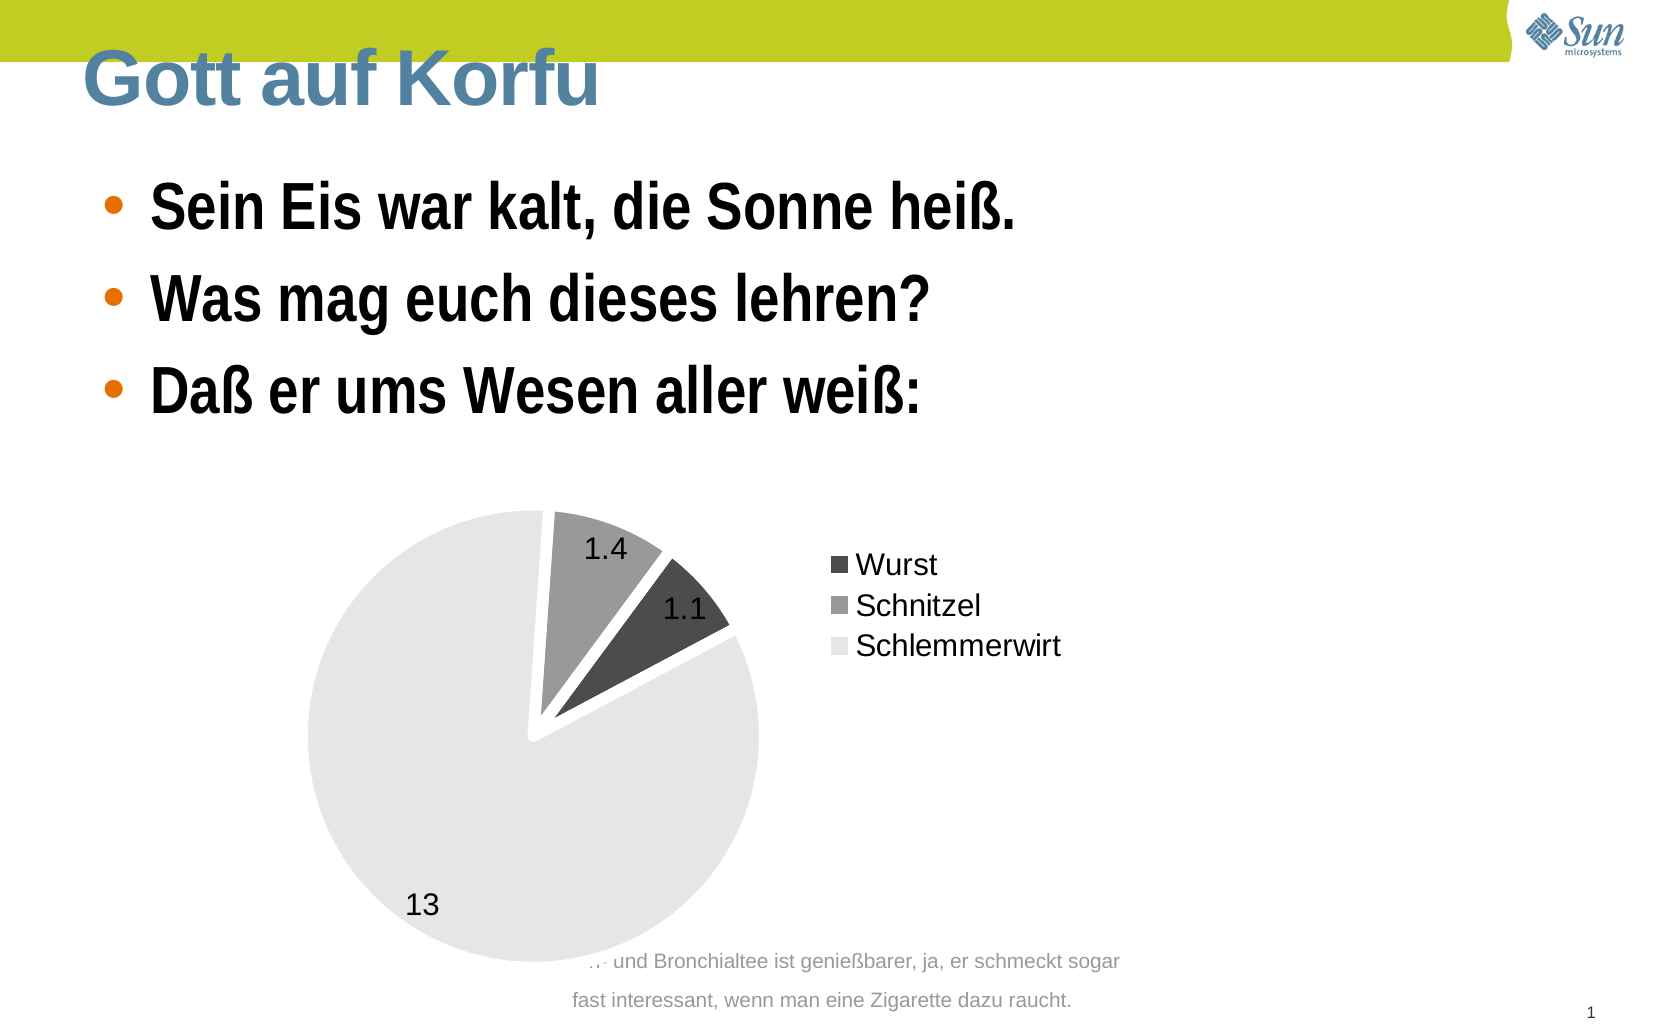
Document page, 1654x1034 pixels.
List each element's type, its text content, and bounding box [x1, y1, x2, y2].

chart [150, 458, 1205, 979]
list Sein Eis war kalt, die Sonne heiß. Was mag euch dieses lehren? Daß er ums Wesen aller weiß: [82, 177, 1571, 910]
title Gott auf Korfu [82, 41, 1571, 134]
